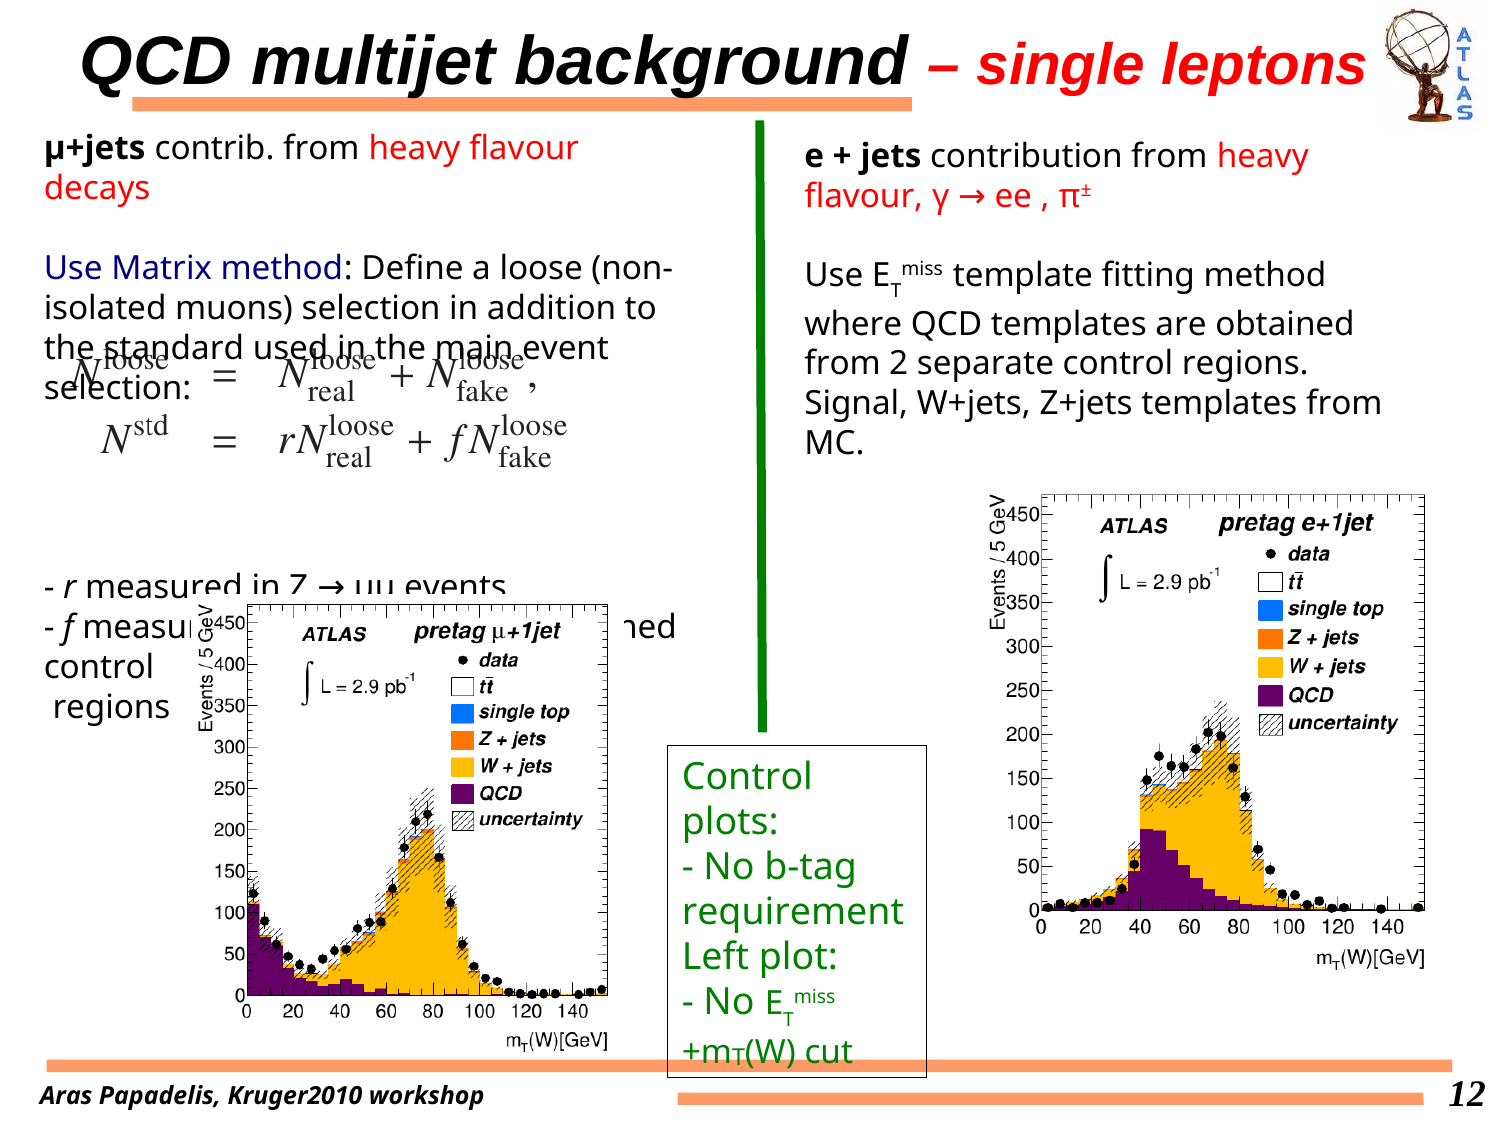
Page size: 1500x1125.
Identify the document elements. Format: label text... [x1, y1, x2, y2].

picture [1380, 0, 1483, 132]
text_box Control plots: - No b-tag requirement Left plot: - No ETmiss +mT(W) cut [667, 745, 927, 1051]
title QCD multijet background – single leptons [37, 15, 1388, 109]
picture [191, 594, 624, 1056]
text_box e + jets contribution from heavy flavour, γ → ee , π± Use ETmiss template fitting method where QCD templates are obtained from 2 separate control regions. Signal, W+jets, Z+jets templates from MC. [789, 126, 1420, 589]
text_box μ+jets contrib. from heavy flavour decays Use Matrix method: Define a loose (non-isolated muons) selection in addition to the standard used in the main event selection: - r measured in Z → μμ events - f measured in 2 separate QCD enriched control regions [28, 118, 697, 853]
picture [982, 487, 1426, 970]
